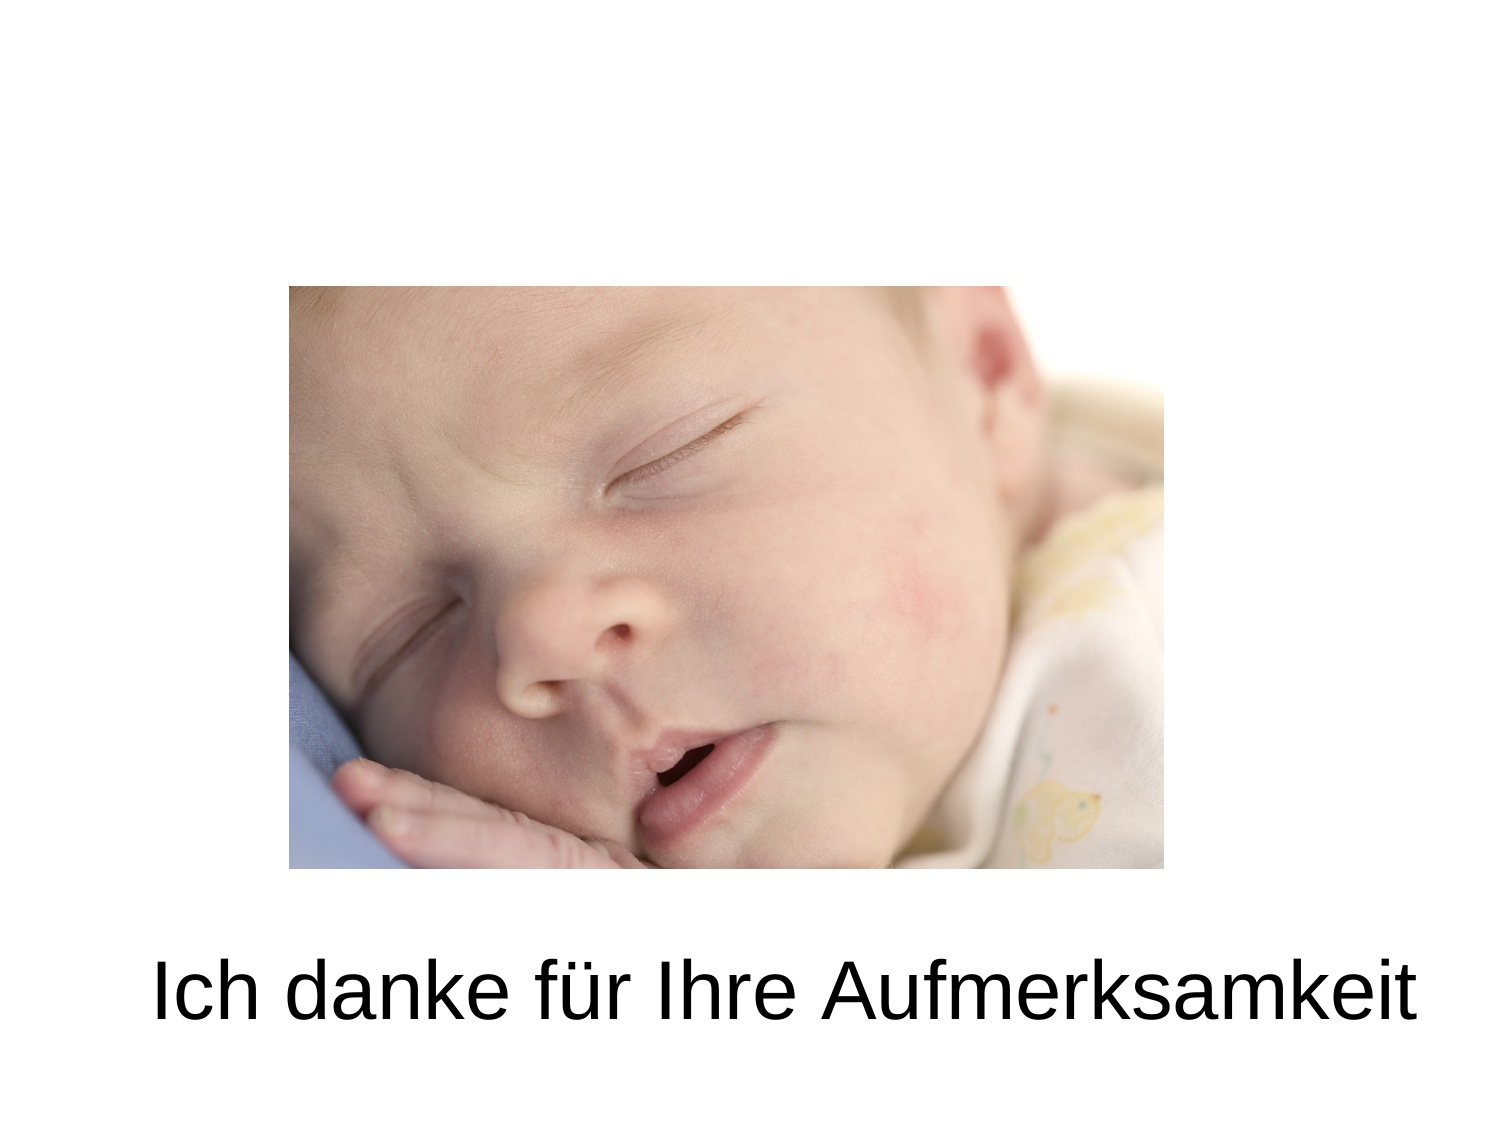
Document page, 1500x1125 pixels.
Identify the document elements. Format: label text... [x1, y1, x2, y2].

picture [289, 286, 1164, 869]
text_box Ich danke für Ihre Aufmerksamkeit [135, 928, 1459, 1045]
